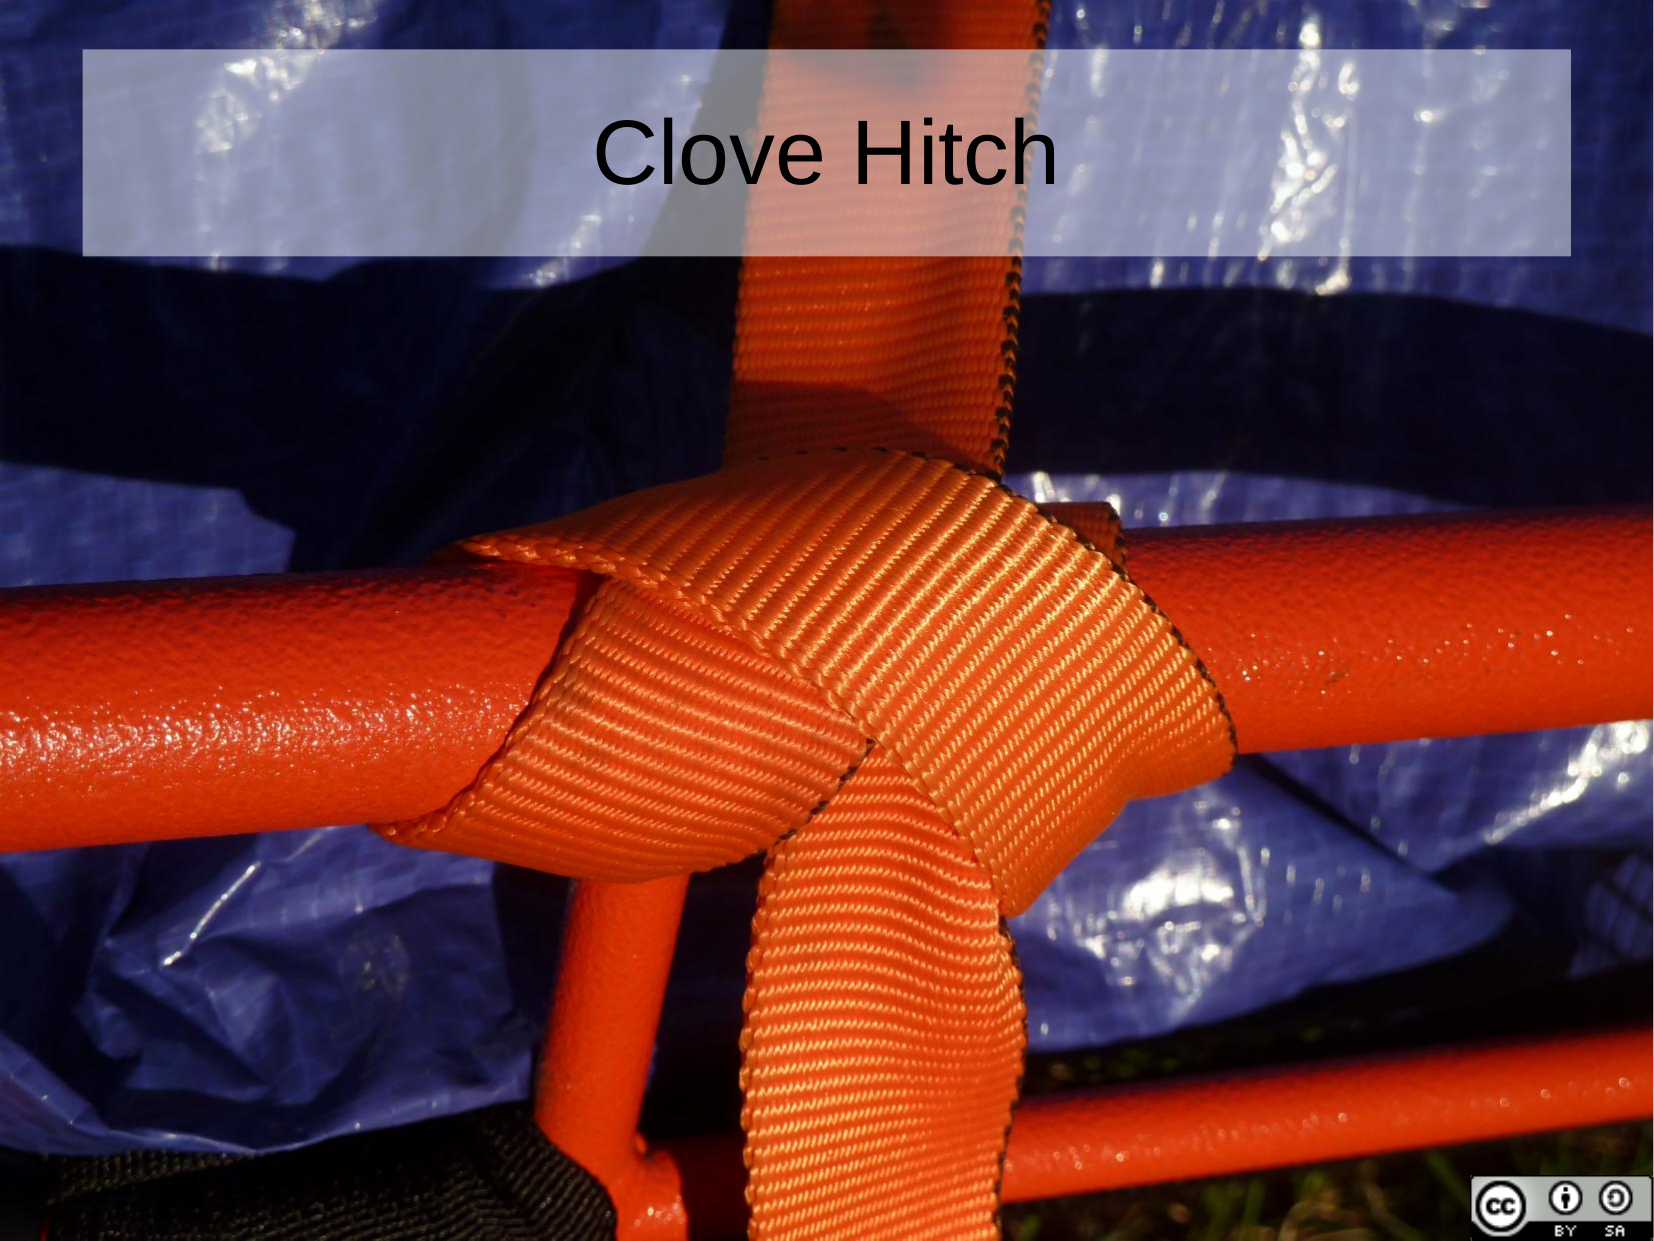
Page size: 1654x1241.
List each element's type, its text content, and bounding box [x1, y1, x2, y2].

title Clove Hitch [82, 49, 1571, 257]
picture [0, 0, 1654, 1241]
